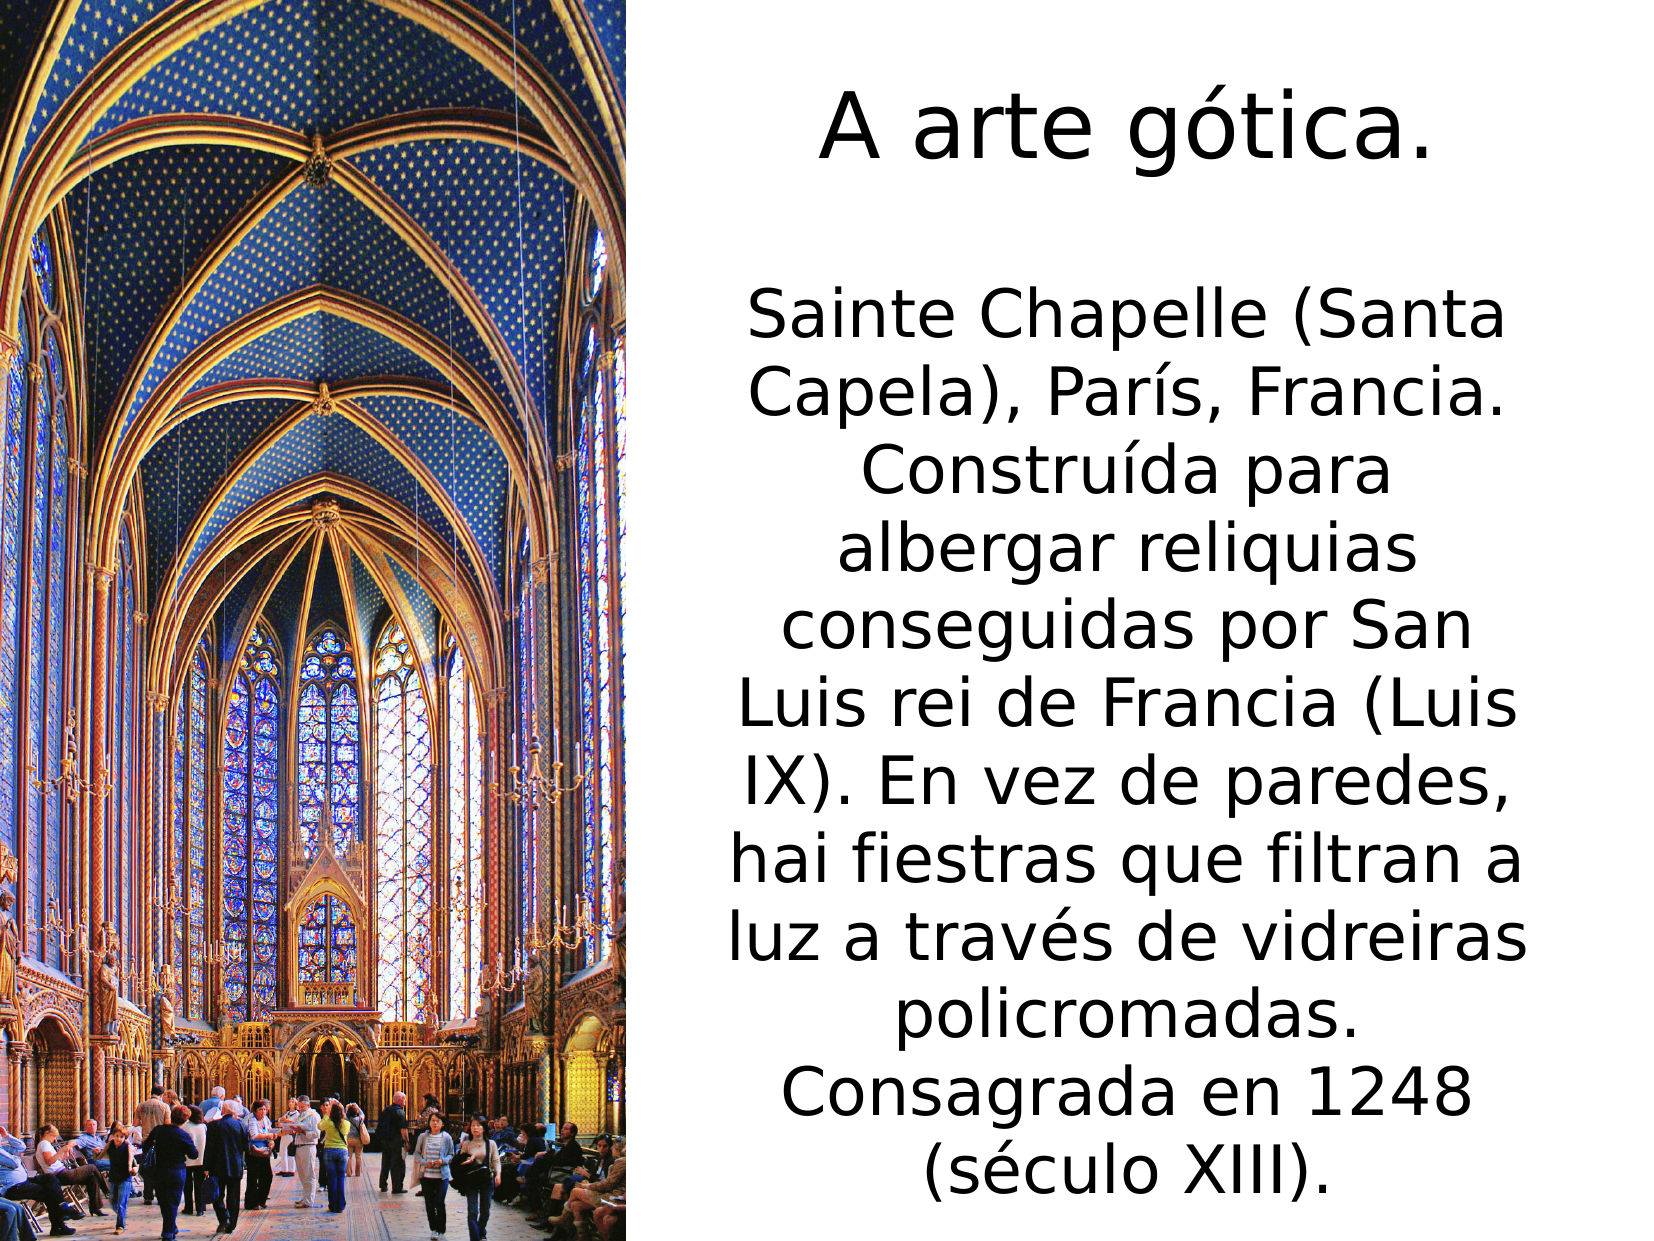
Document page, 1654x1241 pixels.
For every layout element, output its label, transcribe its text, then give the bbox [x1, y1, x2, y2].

picture [0, 0, 626, 1241]
text_box Sainte Chapelle (Santa Capela), París, Francia. Construída para albergar reliquias conseguidas por San Luis rei de Francia (Luis IX). En vez de paredes, hai fiestras que filtran a luz a través de vidreiras policromadas. Consagrada en 1248 (século XIII). [708, 268, 1548, 1217]
title A arte gótica. [696, 23, 1560, 231]
